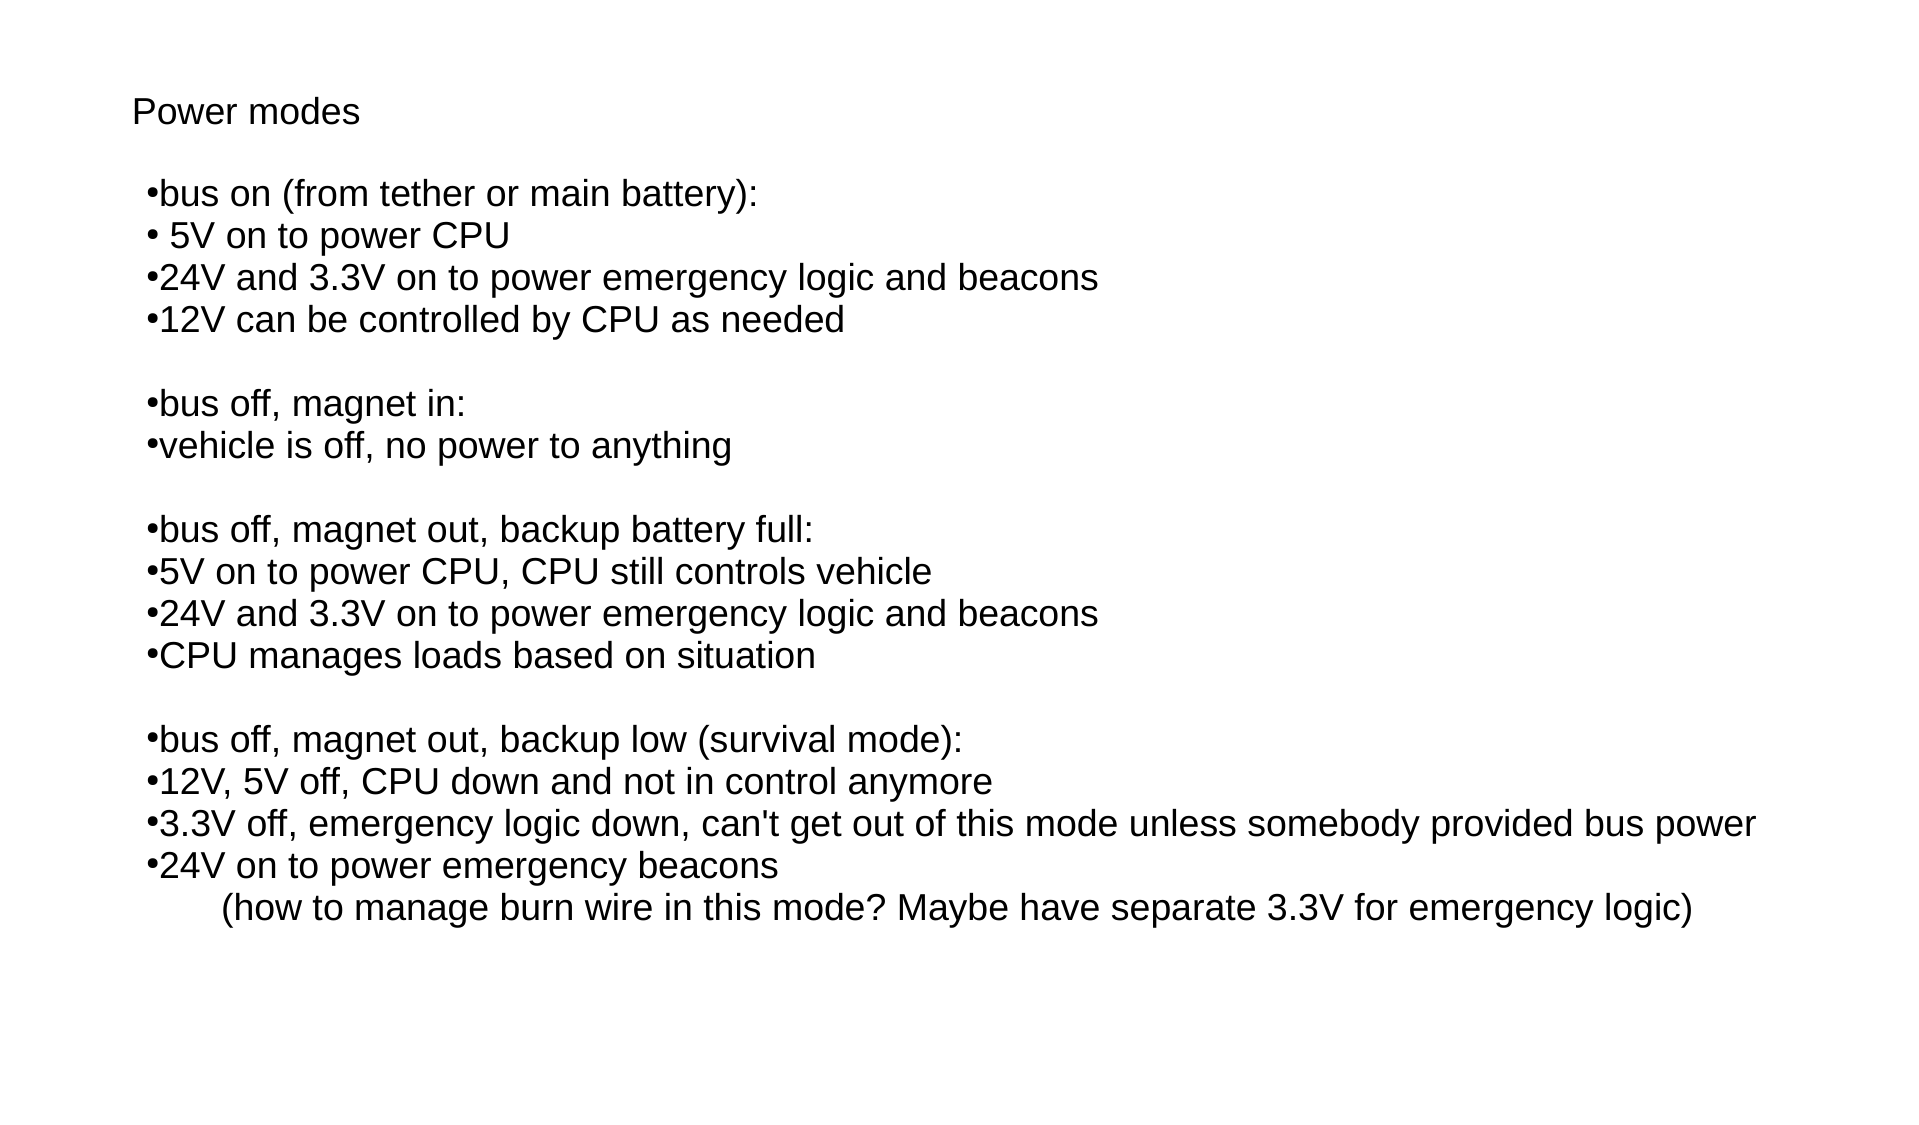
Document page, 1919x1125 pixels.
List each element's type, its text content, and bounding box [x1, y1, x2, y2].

text_box bus on (from tether or main battery): 5V on to power CPU 24V and 3.3V on to power emergency logic and beacons 12V can be controlled by CPU as needed bus off, magnet in: vehicle is off, no power to anything bus off, magnet out, backup battery full: 5V on to power CPU, CPU still controls vehicle 24V and 3.3V on to power emergency logic and beacons CPU manages loads based on situation bus off, magnet out, backup low (survival mode): 12V, 5V off, CPU down and not in control anymore 3.3V off, emergency logic down, can't get out of this mode unless somebody provided bus power 24V on to power emergency beacons (how to manage burn wire in this mode? Maybe have separate 3.3V for emergency logic) [131, 164, 1833, 978]
title Power modes [131, 59, 1787, 160]
